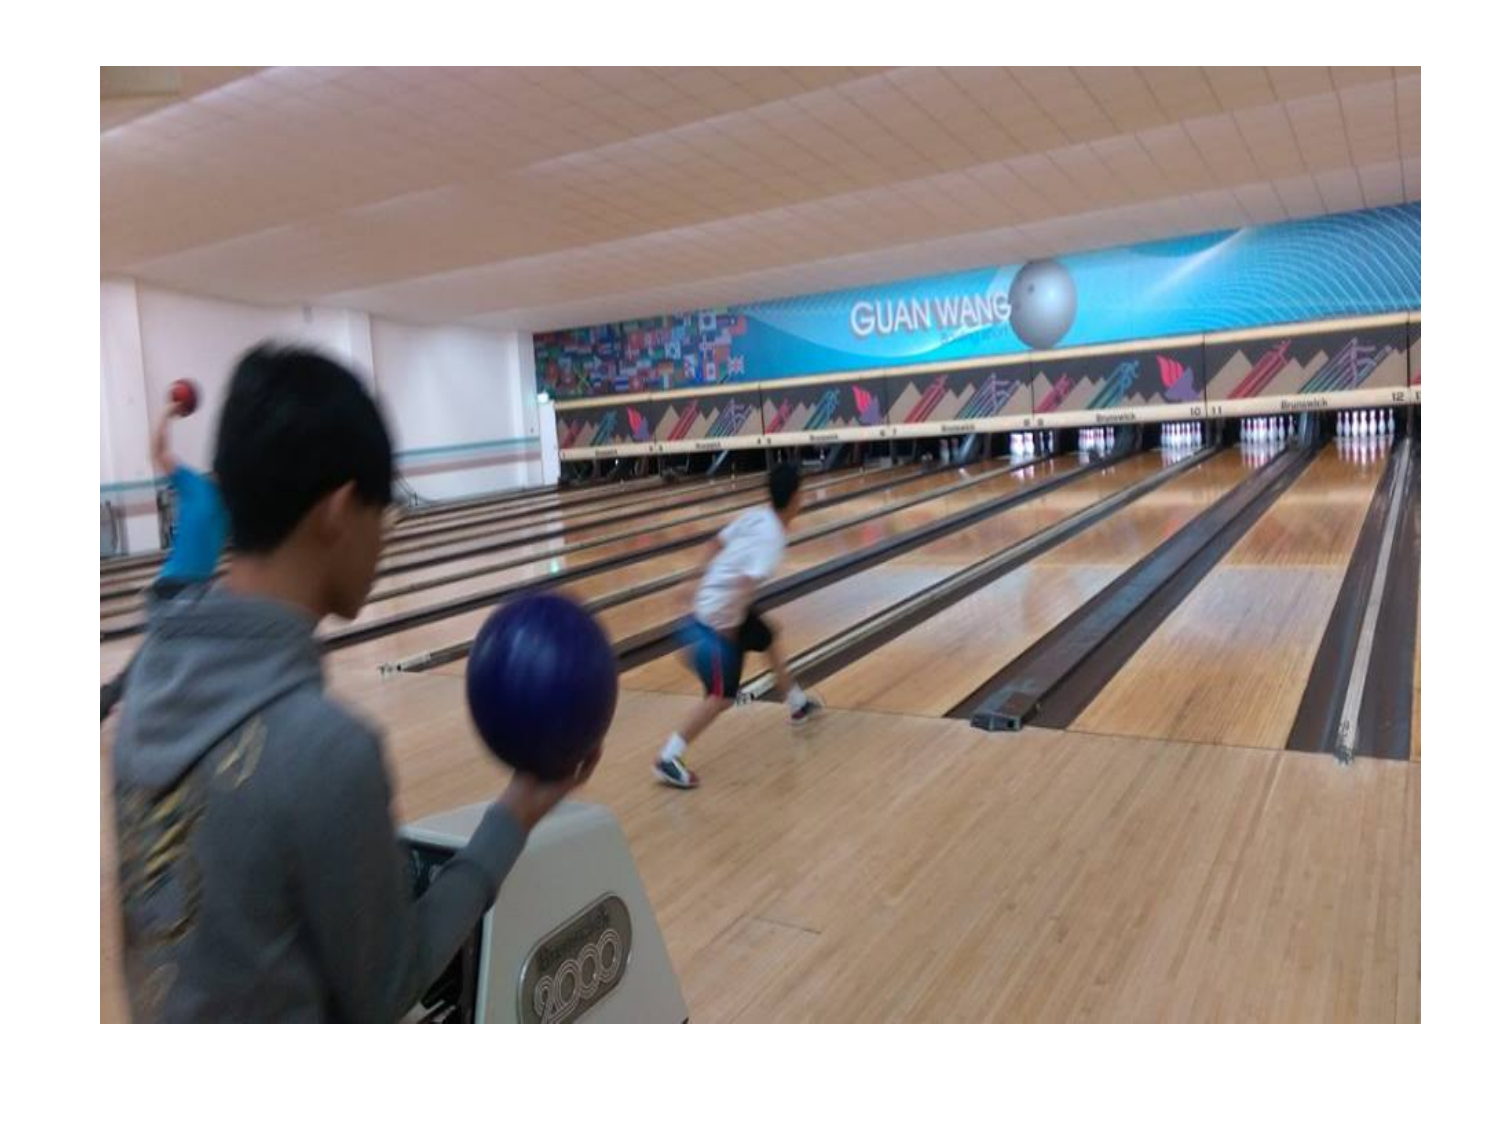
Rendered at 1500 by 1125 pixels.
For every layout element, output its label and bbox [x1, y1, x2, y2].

title [75, 45, 1425, 233]
picture [100, 66, 1421, 1024]
